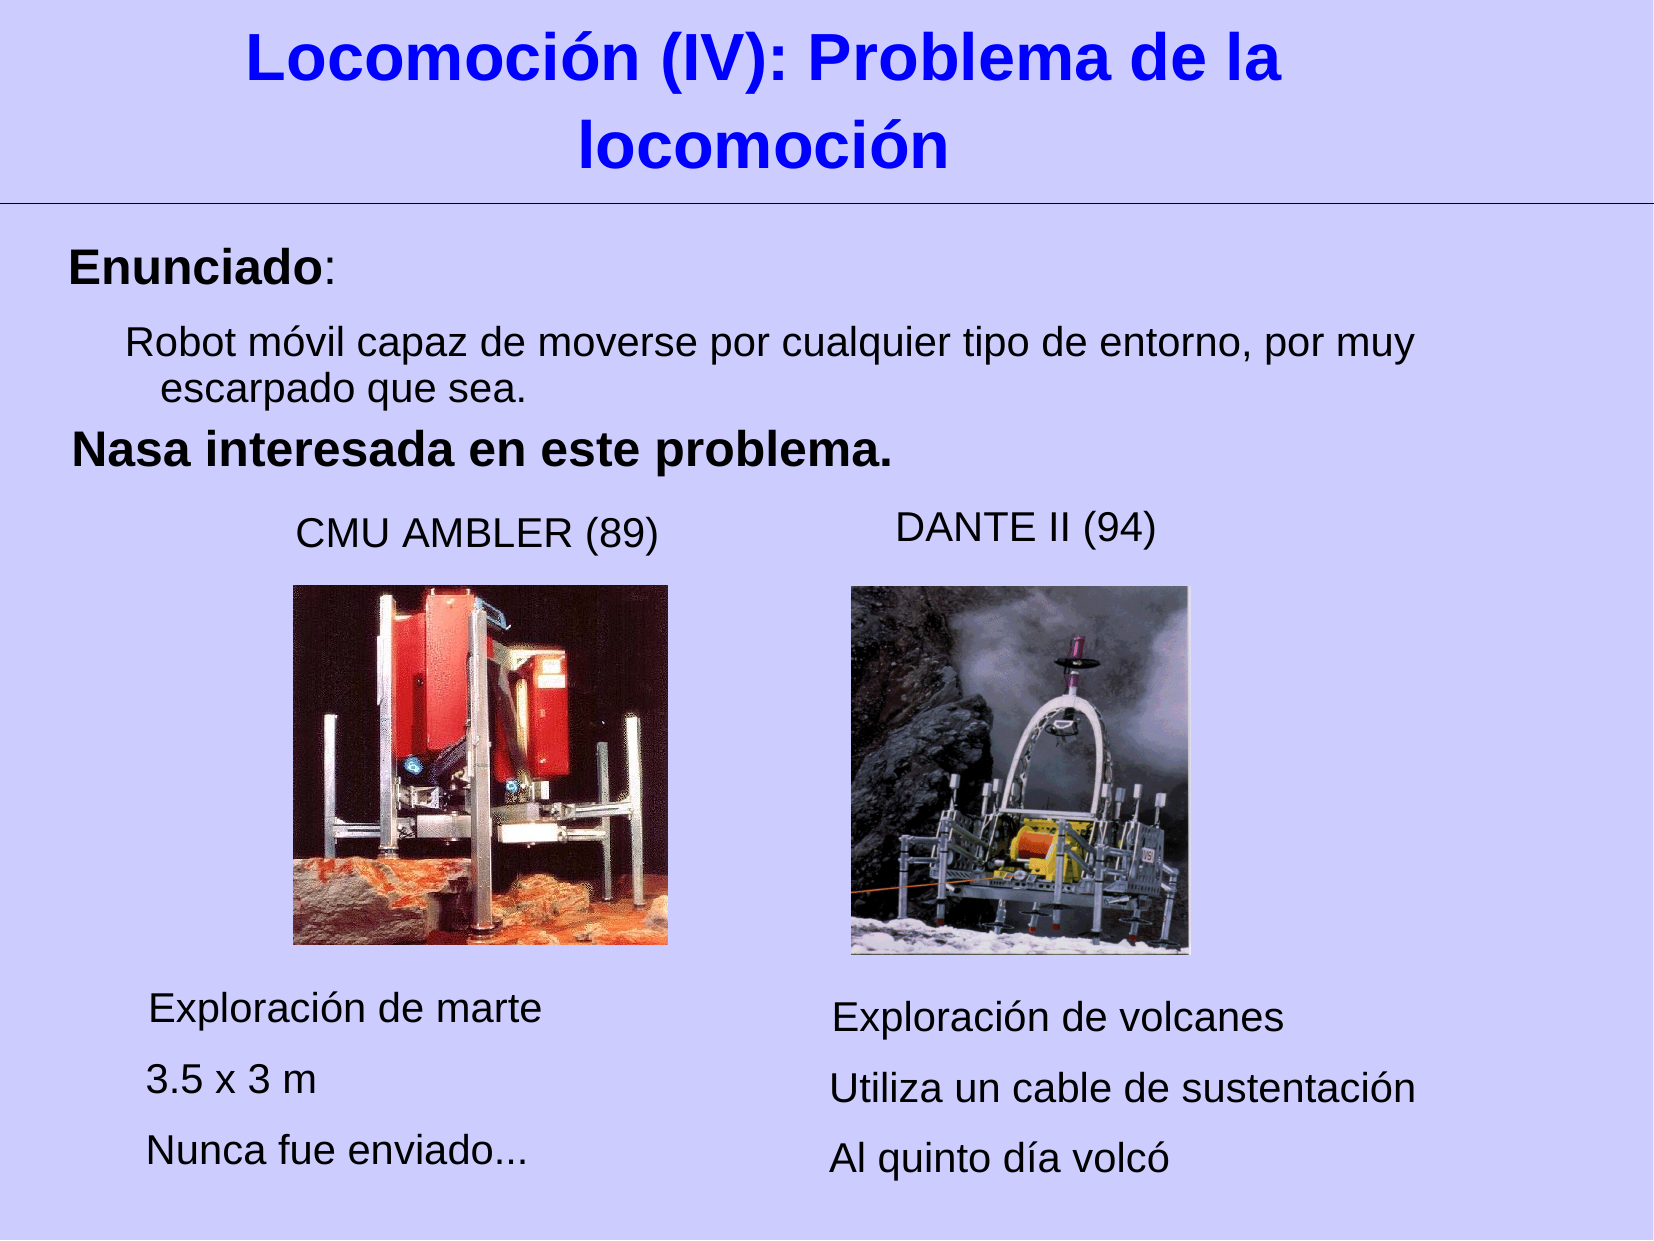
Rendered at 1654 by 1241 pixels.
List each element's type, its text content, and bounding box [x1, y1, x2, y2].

text_box Exploración de volcanes Utiliza un cable de sustentación Al quinto día volcó [817, 985, 1520, 1182]
text_box Nasa interesada en este problema. [57, 420, 1560, 494]
text_box CMU AMBLER (89) [295, 509, 660, 556]
text_box Exploración de marte 3.5 x 3 m Nunca fue enviado... [134, 976, 567, 1220]
text_box DANTE II (94) [824, 504, 1193, 551]
text_box Enunciado: Robot móvil capaz de moverse por cualquier tipo de entorno, por muy escarpado que sea. [53, 239, 1556, 420]
title Locomoción (IV): Problema de la locomoción [126, 0, 1402, 191]
picture [851, 586, 1191, 955]
picture [293, 585, 668, 945]
